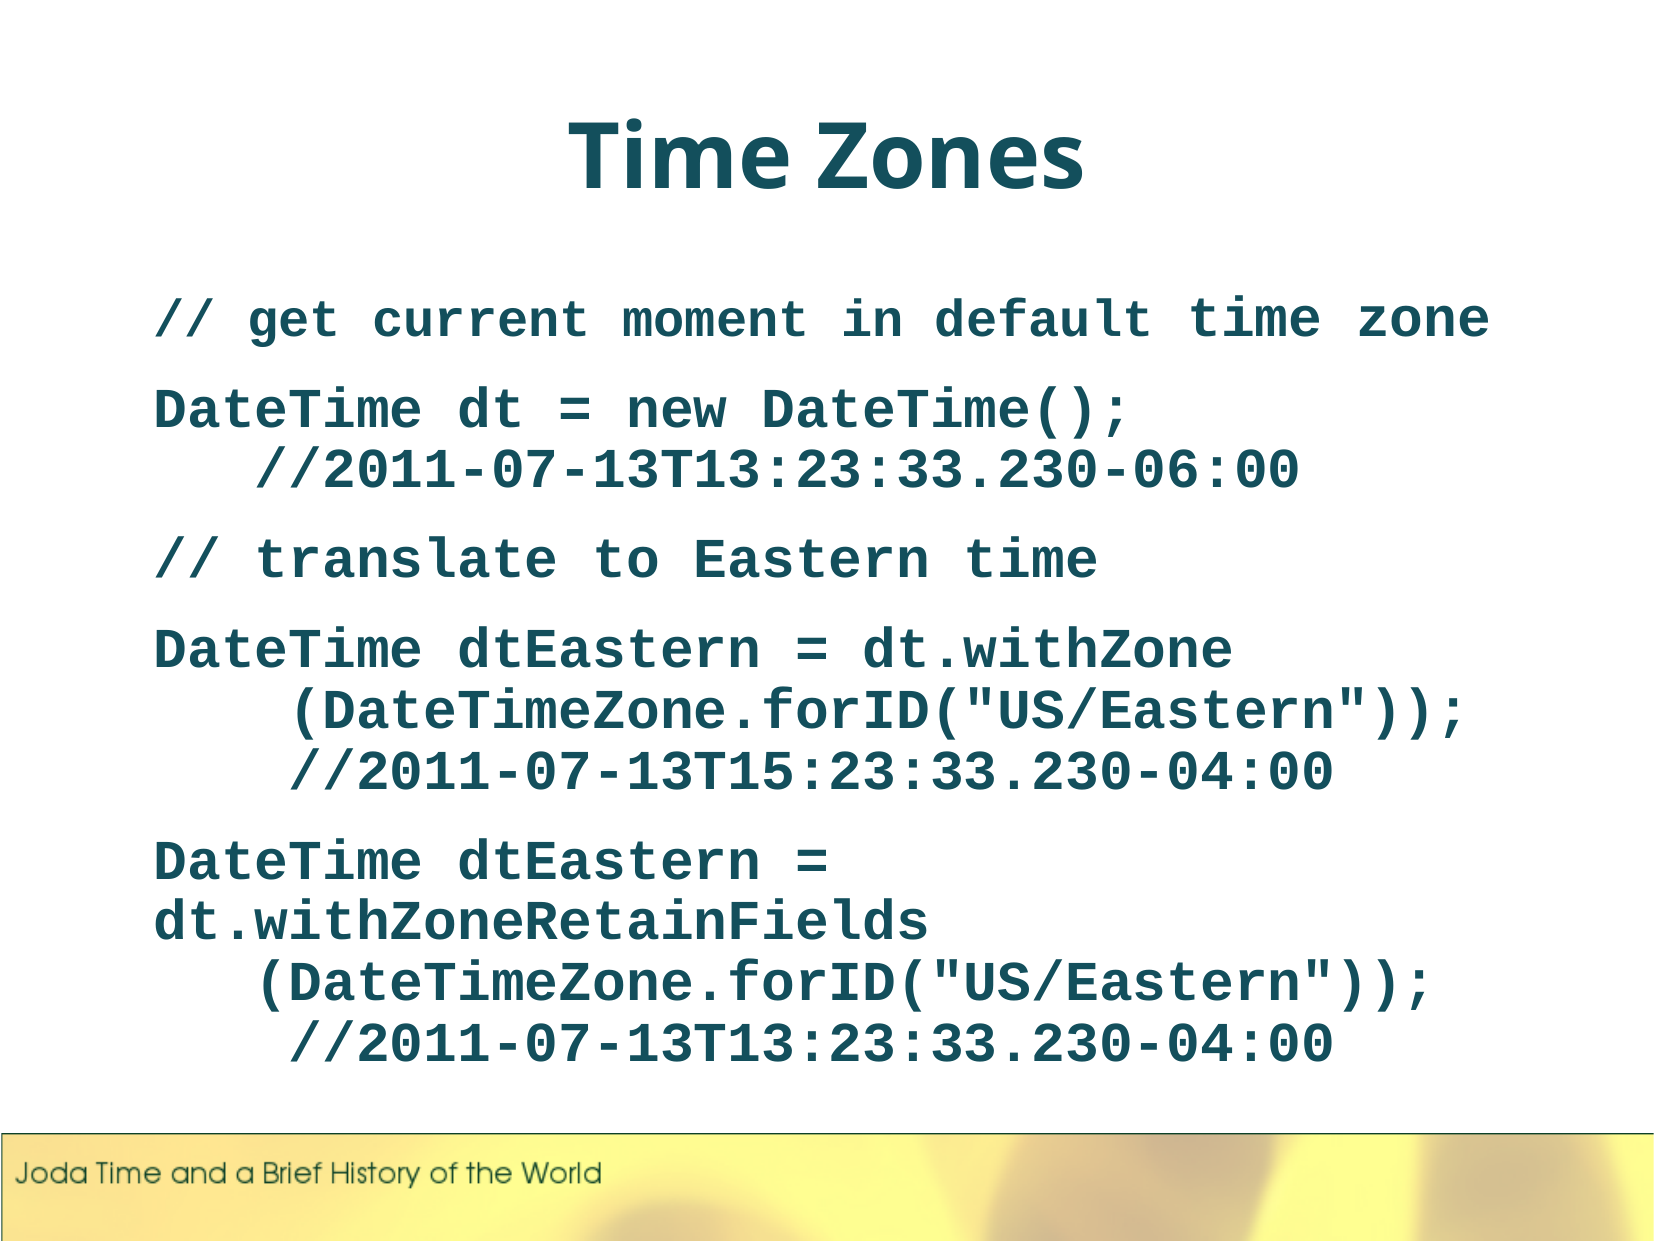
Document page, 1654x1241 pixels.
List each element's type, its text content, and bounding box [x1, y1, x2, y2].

list // get current moment in default time zone DateTime dt = new DateTime(); //2011-07-13T13:23:33.230-06:00 // translate to Eastern time DateTime dtEastern = dt.withZone (DateTimeZone.forID("US/Eastern")); //2011-07-13T15:23:33.230-04:00 DateTime dtEastern = dt.withZoneRetainFields (DateTimeZone.forID("US/Eastern")); //2011-07-13T13:23:33.230-04:00 [82, 290, 1571, 1109]
title Time Zones [82, 49, 1571, 257]
picture [1, 1133, 1654, 1241]
